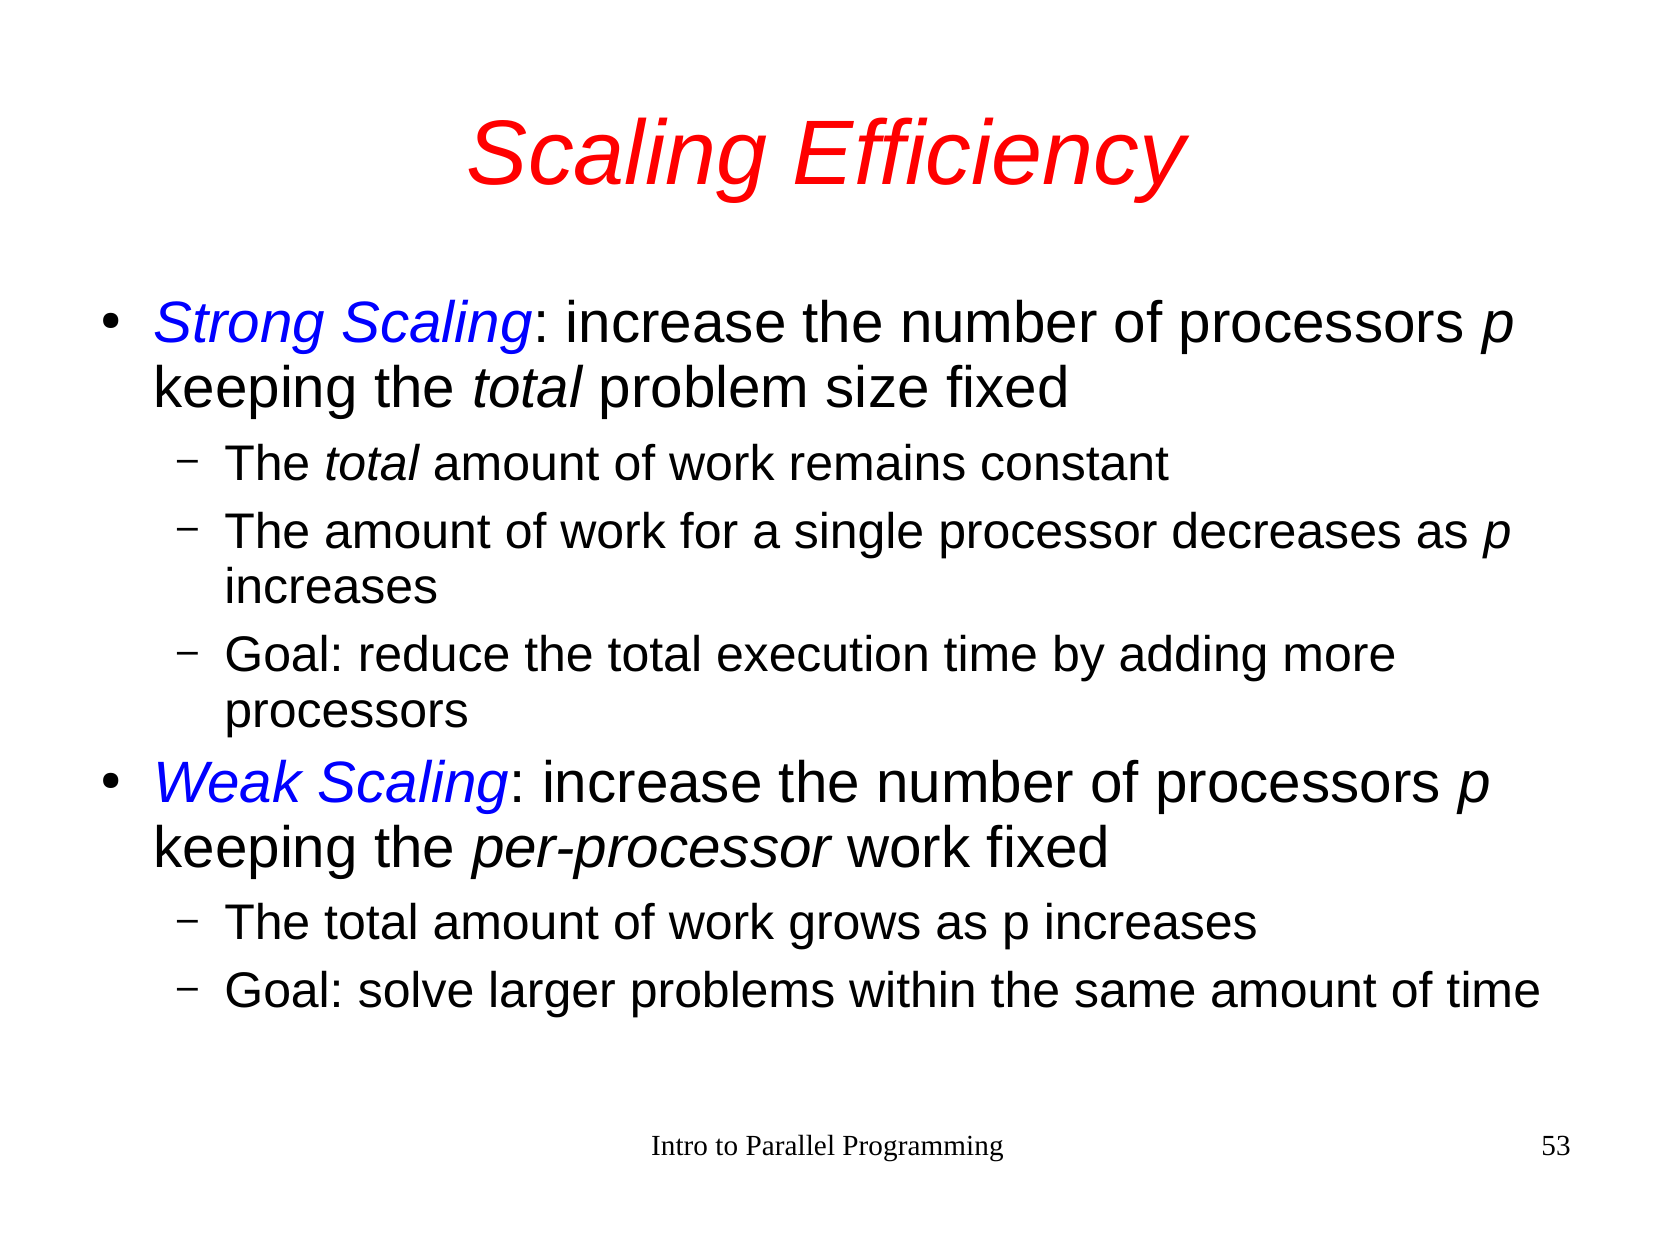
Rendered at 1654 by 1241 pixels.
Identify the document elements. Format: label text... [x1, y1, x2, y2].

title Scaling Efficiency [82, 49, 1571, 257]
list Strong Scaling: increase the number of processors p keeping the total problem size fixed The total amount of work remains constant The amount of work for a single processor decreases as p increases Goal: reduce the total execution time by adding more processors Weak Scaling: increase the number of processors p keeping the per-processor work fixed The total amount of work grows as p increases Goal: solve larger problems within the same amount of time [82, 290, 1571, 1109]
